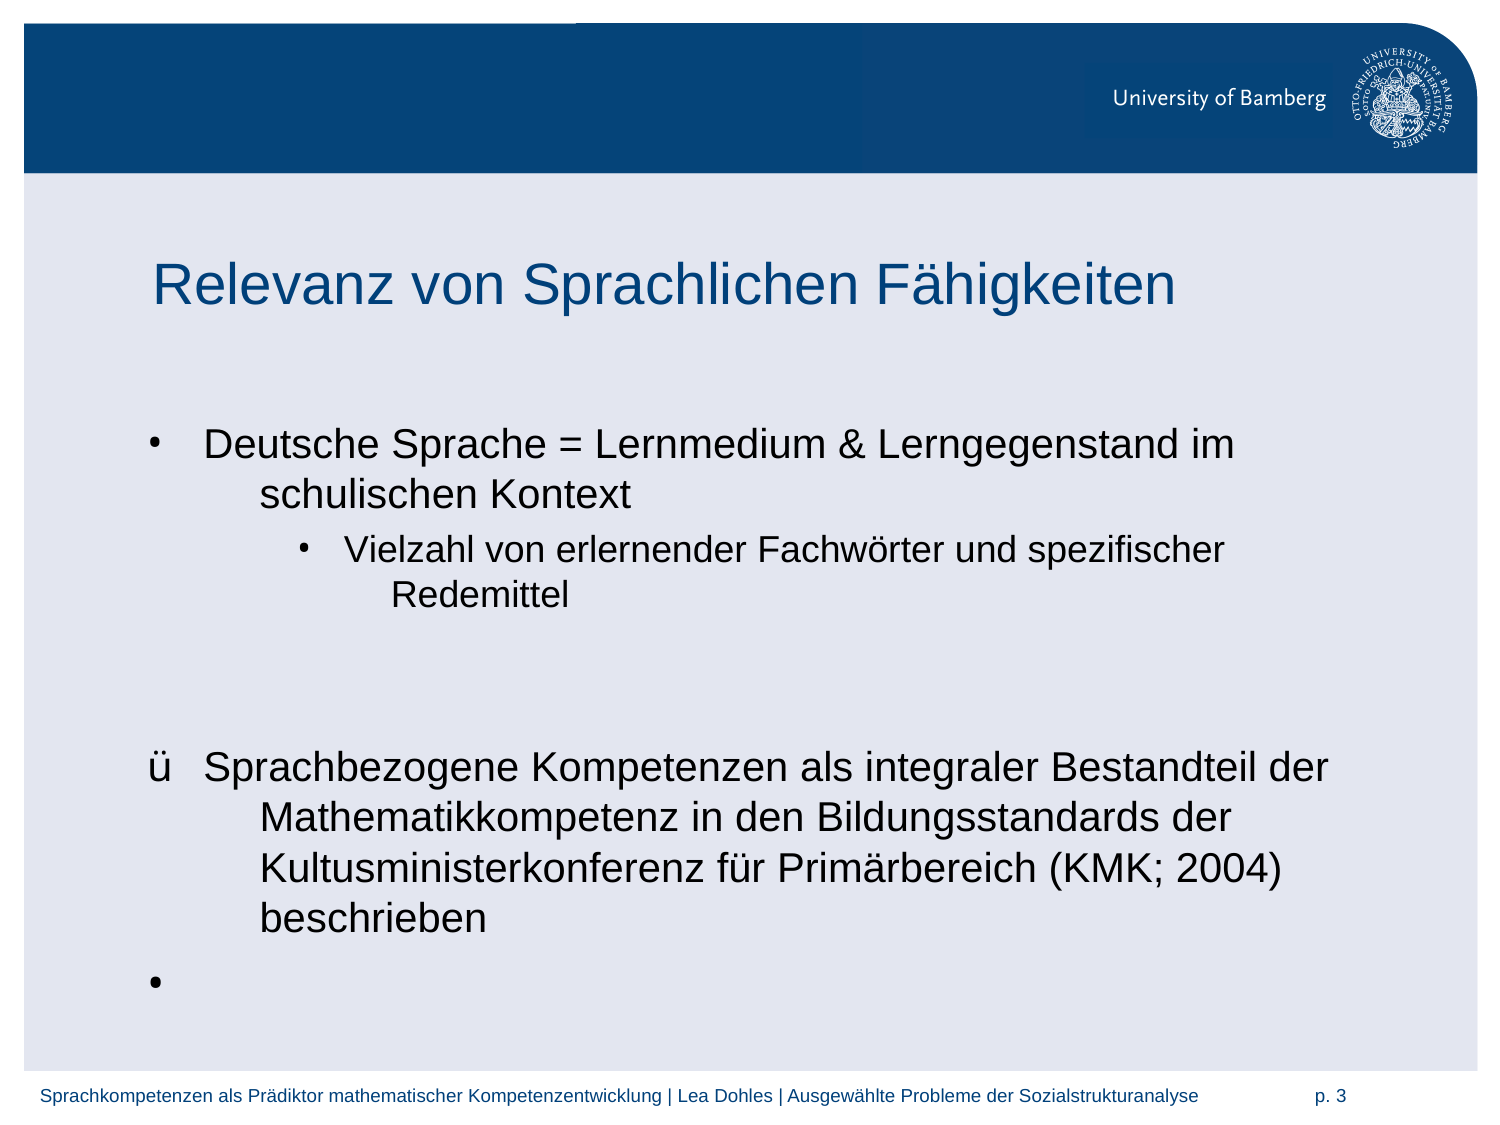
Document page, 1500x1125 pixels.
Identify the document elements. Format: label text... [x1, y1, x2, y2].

list Deutsche Sprache = Lernmedium & Lerngegenstand im schulischen Kontext Vielzahl von erlernender Fachwörter und spezifischer Redemittel Sprachbezogene Kompetenzen als integraler Bestandteil der Mathematikkompetenz in den Bildungsstandards der Kultusministerkonferenz für Primärbereich (KMK; 2004) beschrieben [132, 408, 1358, 992]
title Relevanz von Sprachlichen Fähigkeiten [137, 187, 1363, 376]
